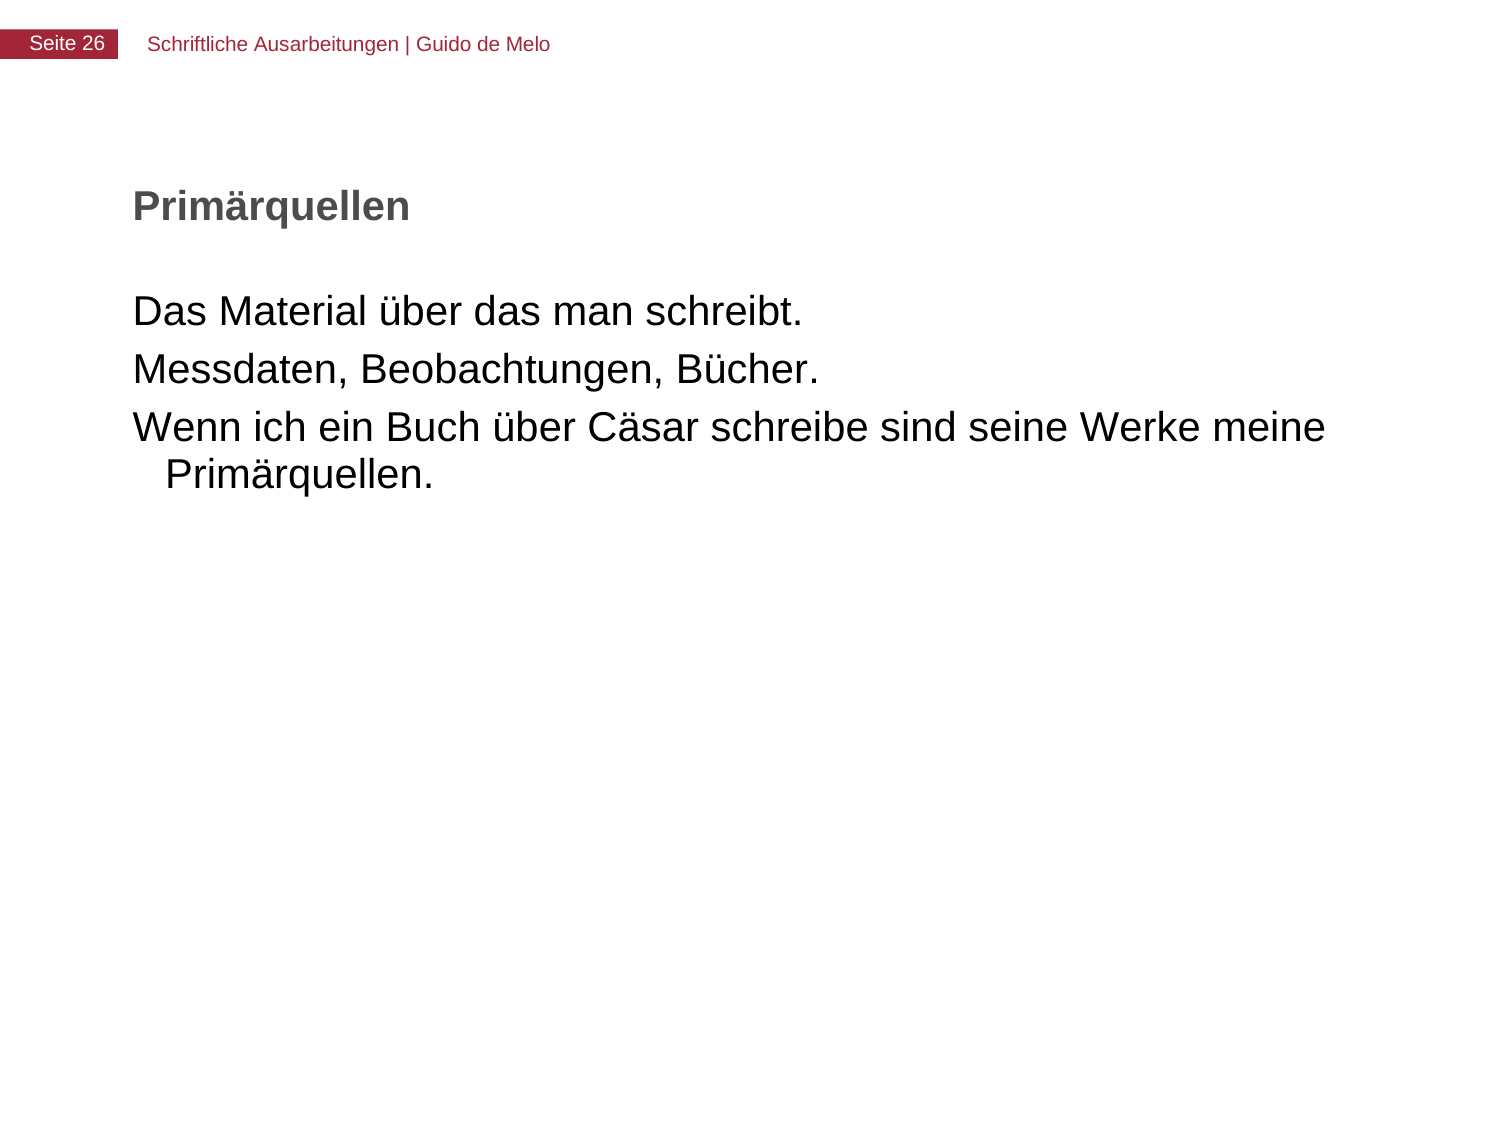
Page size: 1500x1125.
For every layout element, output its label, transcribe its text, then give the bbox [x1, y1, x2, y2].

title Primärquellen [132, 149, 1413, 258]
list Das Material über das man schreibt. Messdaten, Beobachtungen, Bücher. Wenn ich ein Buch über Cäsar schreibe sind seine Werke meine Primärquellen. [132, 287, 1371, 888]
